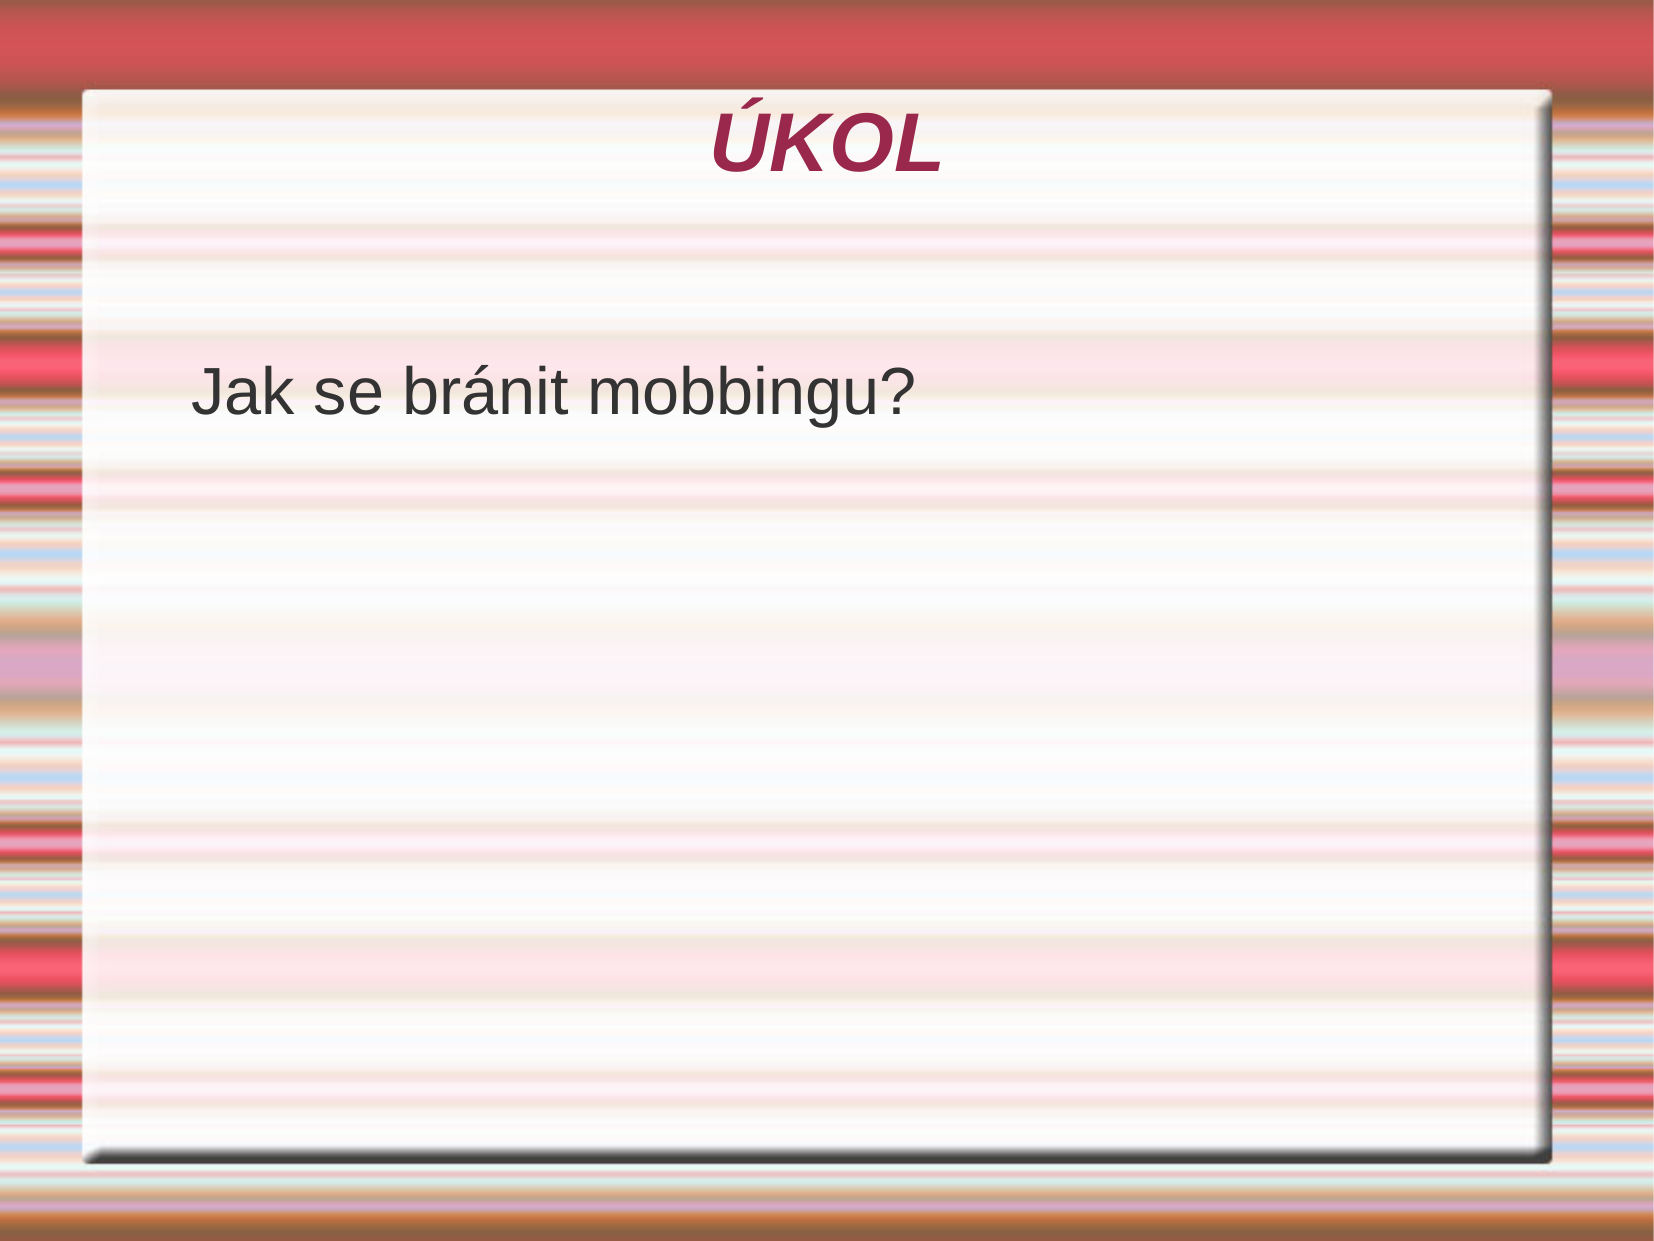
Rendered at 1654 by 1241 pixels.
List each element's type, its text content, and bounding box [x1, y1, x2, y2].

list Jak se bránit mobbingu? [134, 350, 1516, 1132]
title ÚKOL [121, 50, 1534, 237]
